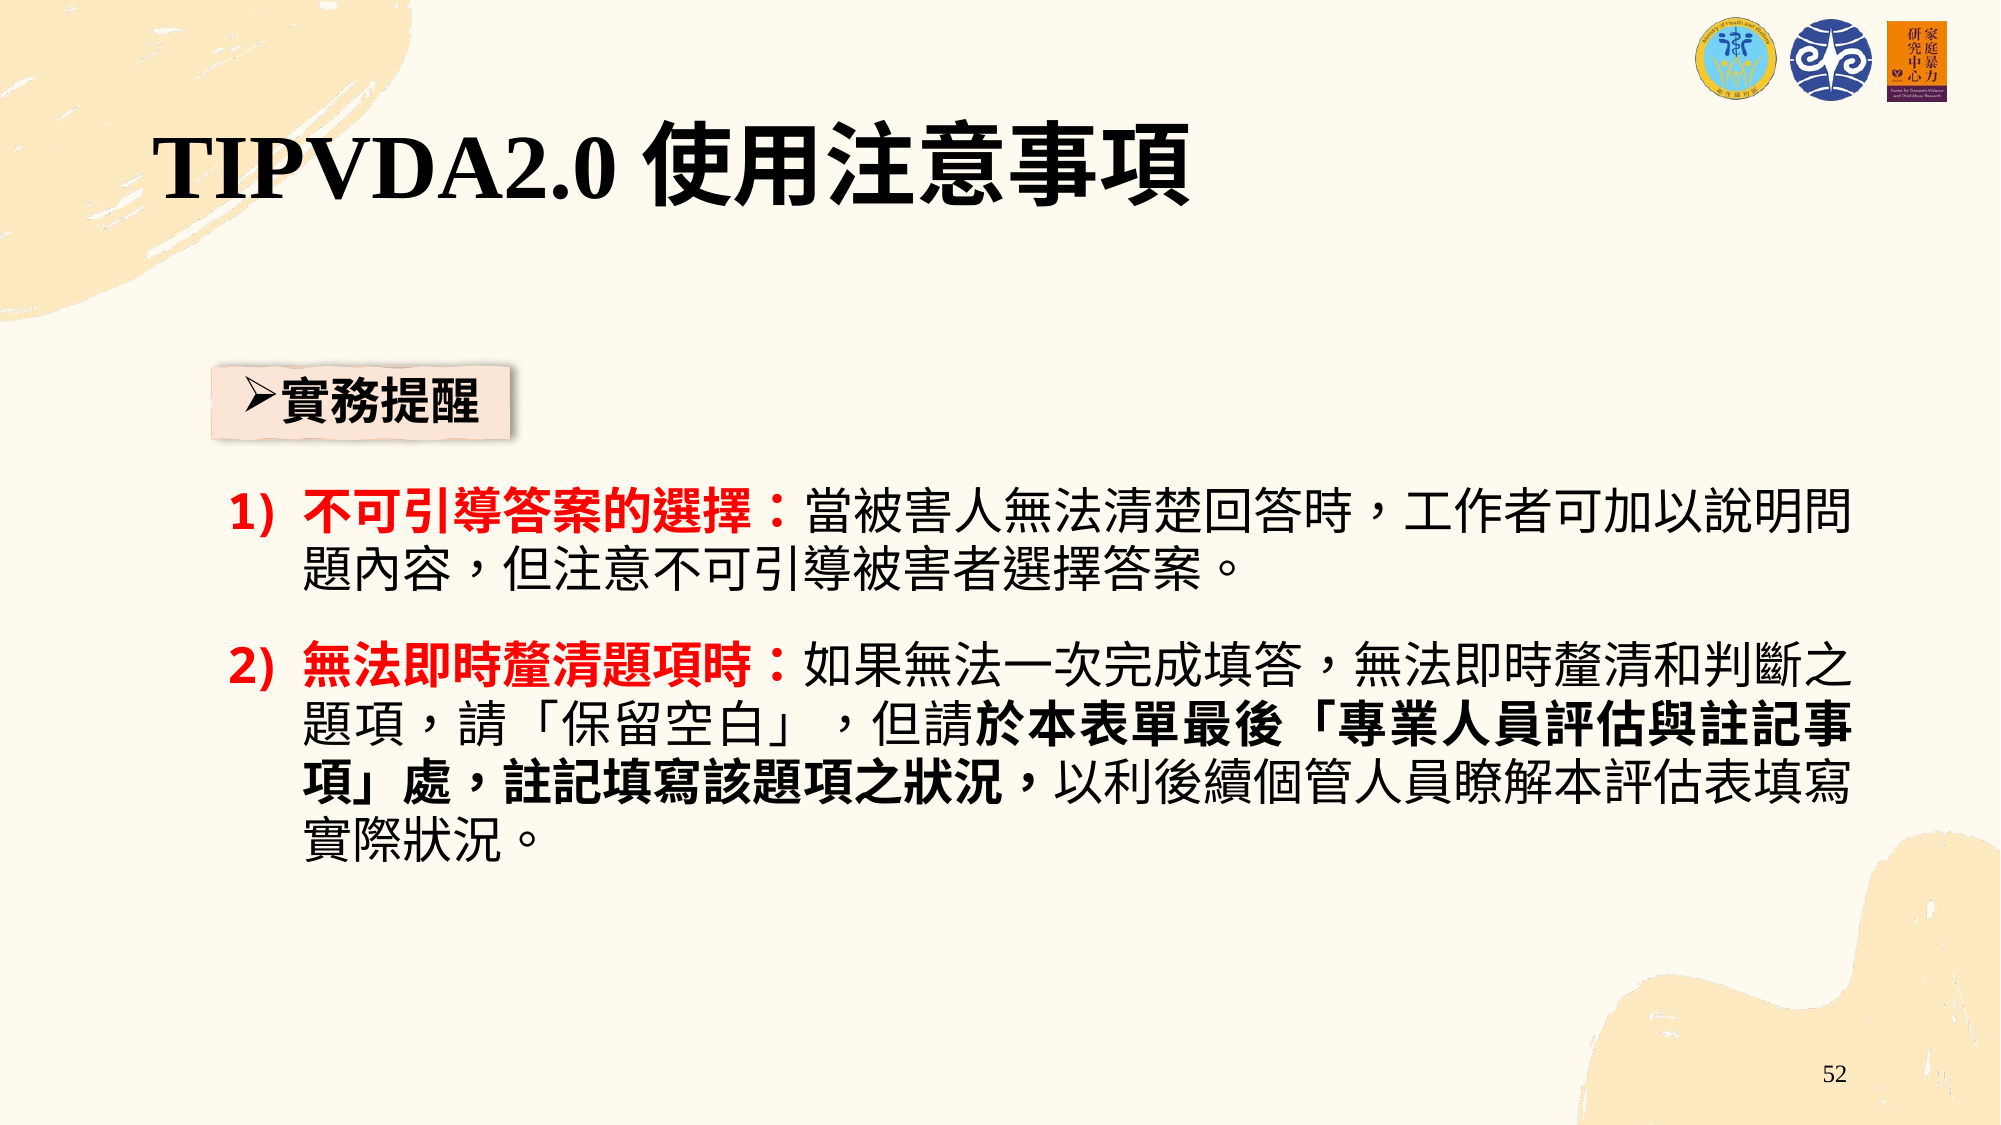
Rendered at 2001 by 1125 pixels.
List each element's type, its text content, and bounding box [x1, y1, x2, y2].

picture [1695, 17, 1947, 102]
title TIPVDA2.0使用注意事項 [137, 59, 1863, 278]
picture [0, 0, 444, 347]
list 不可引導答案的選擇：當被害人無法清楚回答時，工作者可加以說明問題內容，但注意不可引導被害者選擇答案。 無法即時釐清題項時：如果無法一次完成填答，無法即時釐清和判斷之題項，請「保留空白」，但請於本表單最後「專業人員評估與註記事項」處，註記填寫該題項之狀況，以利後續個管人員瞭解本評估表填寫實際狀況。 [137, 439, 1869, 911]
text_box 實務提醒 [211, 365, 510, 441]
picture [1475, 809, 2001, 1125]
